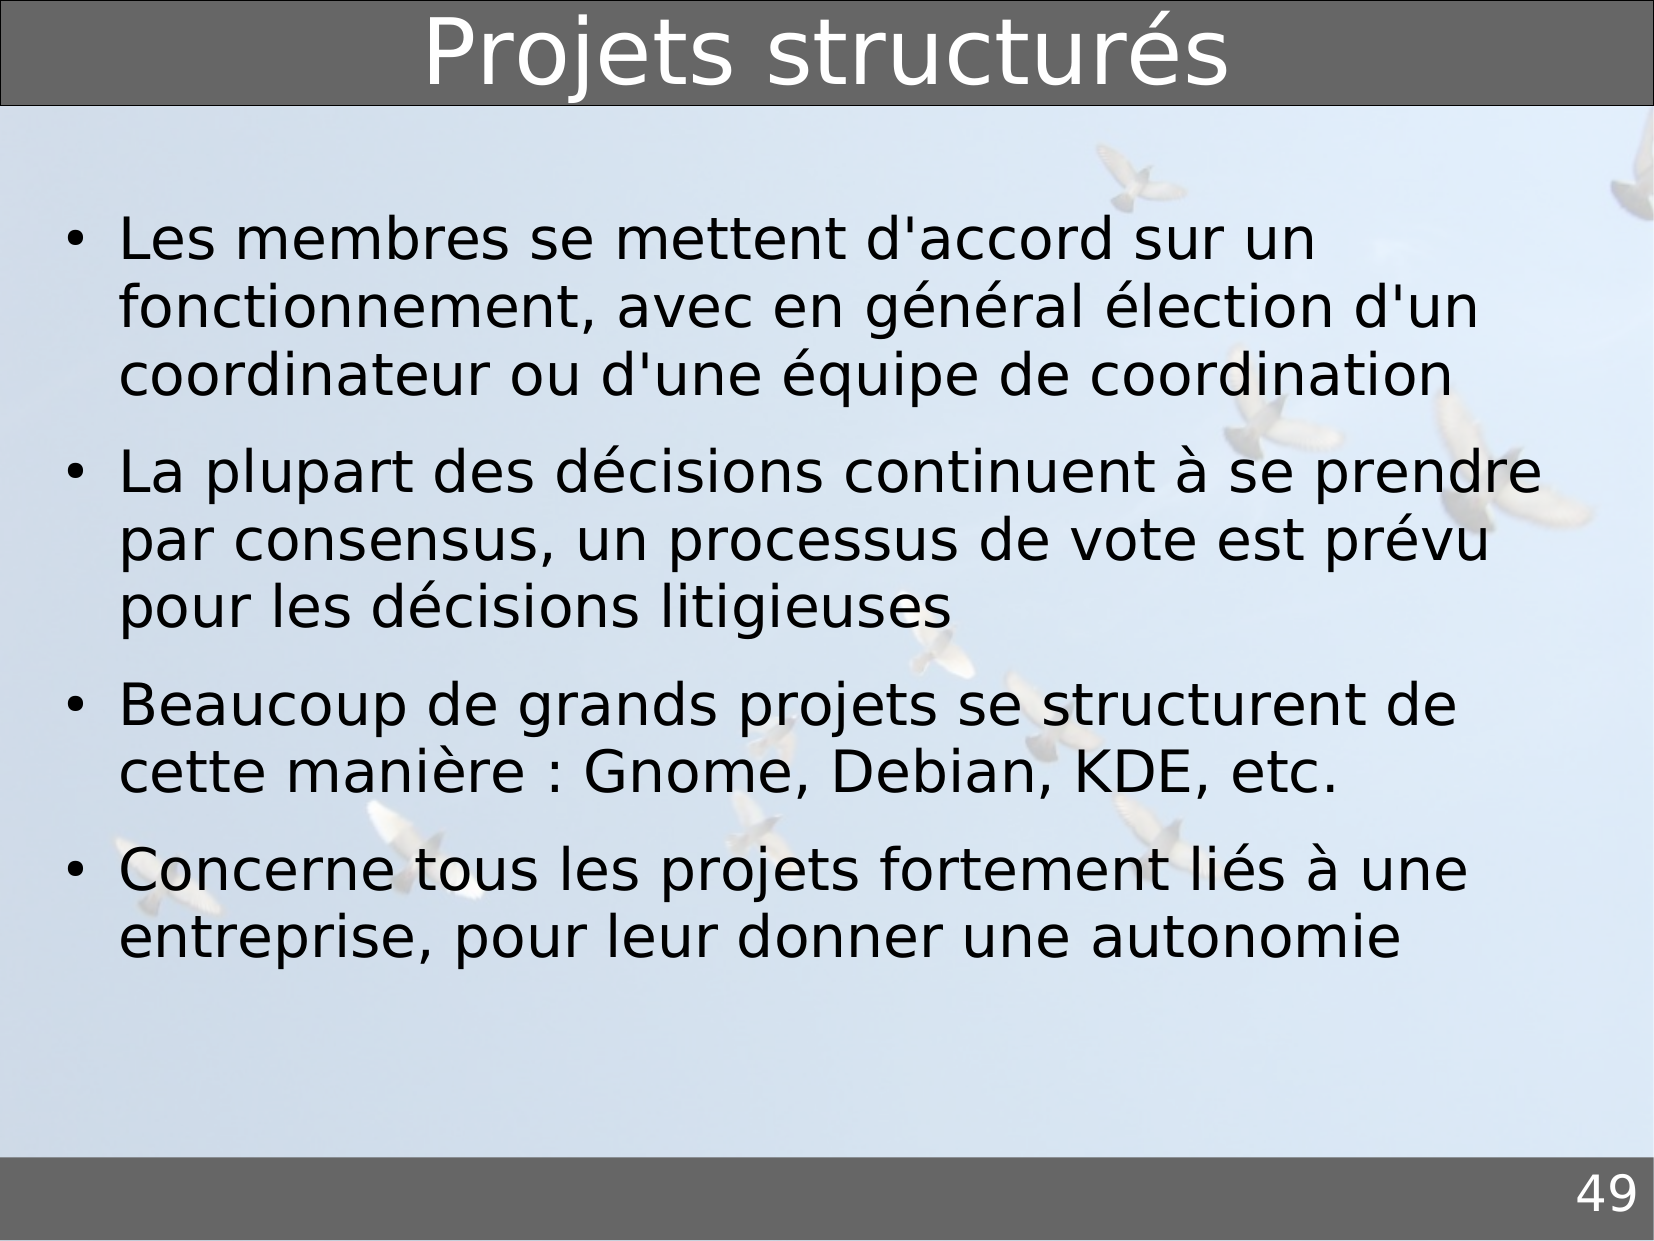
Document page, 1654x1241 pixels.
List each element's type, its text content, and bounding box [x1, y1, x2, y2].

list Les membres se mettent d'accord sur un fonctionnement, avec en général élection d'un coordinateur ou d'une équipe de coordination La plupart des décisions continuent à se prendre par consensus, un processus de vote est prévu pour les décisions litigieuses Beaucoup de grands projets se structurent de cette manière : Gnome, Debian, KDE, etc. Concerne tous les projets fortement liés à une entreprise, pour leur donner une autonomie [47, 205, 1624, 1023]
title Projets structurés [0, 0, 1654, 107]
